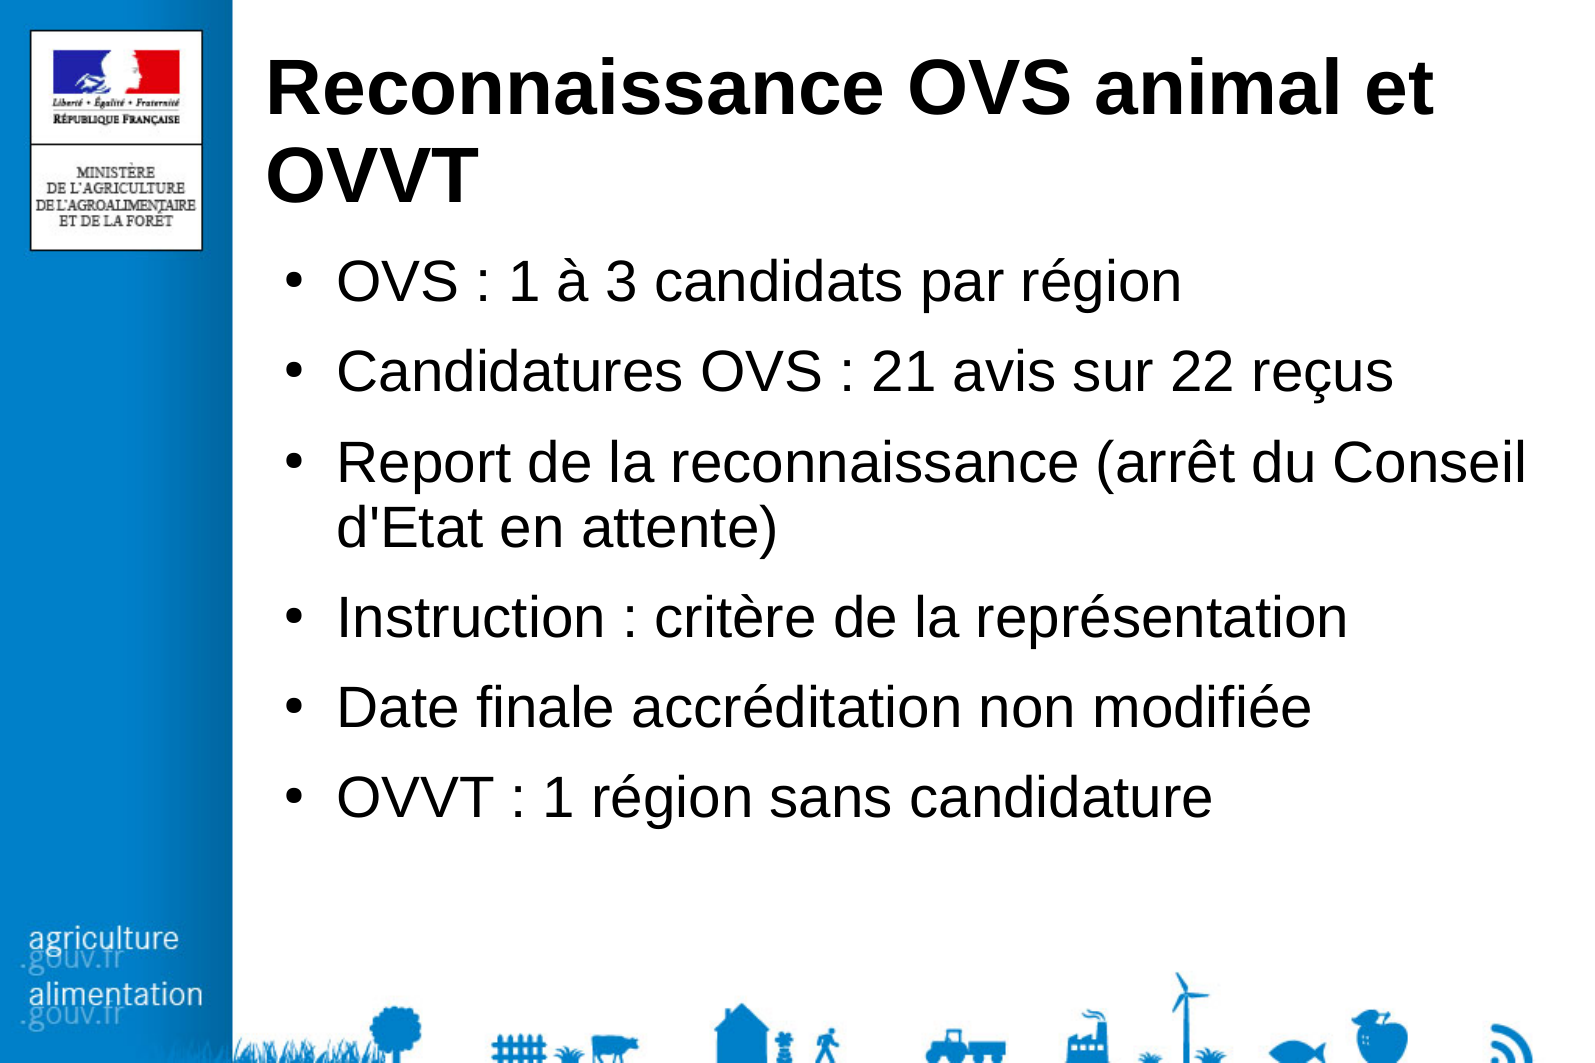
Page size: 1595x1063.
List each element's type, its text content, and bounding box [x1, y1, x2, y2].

picture [0, 0, 1595, 1063]
list OVS : 1 à 3 candidats par région Candidatures OVS : 21 avis sur 22 reçus Report de la reconnaissance (arrêt du Conseil d'Etat en attente) Instruction : critère de la représentation Date finale accréditation non modifiée OVVT : 1 région sans candidature [265, 248, 1536, 936]
title Reconnaissance OVS animal et OVVT [265, 43, 1536, 219]
